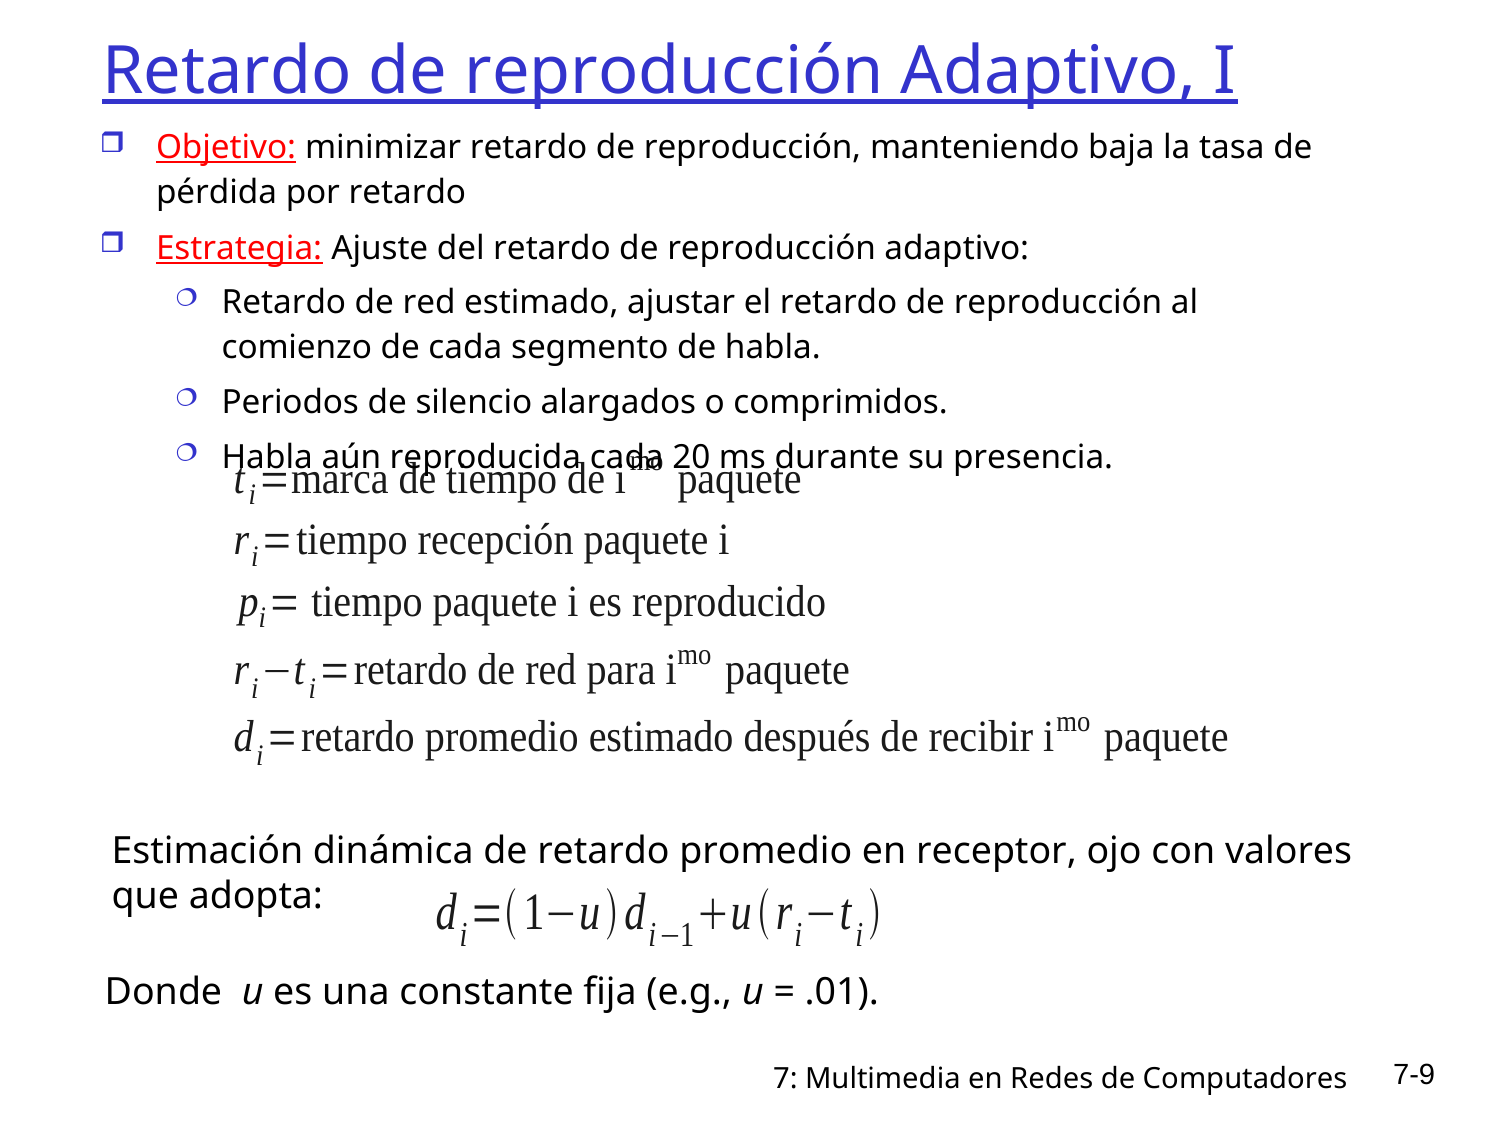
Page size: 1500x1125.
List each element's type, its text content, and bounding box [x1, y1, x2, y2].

chart [546, 452, 556, 466]
text_box Estimación dinámica de retardo promedio en receptor, ojo con valores que adopta: [96, 818, 1379, 924]
text_box Donde u es una constante fija (e.g., u = .01). [89, 959, 894, 1020]
chart [481, 452, 491, 466]
chart [271, 452, 281, 466]
chart [425, 883, 896, 954]
chart [696, 446, 705, 466]
chart [227, 445, 239, 454]
title Retardo de reproducción Adaptivo, I [87, 0, 1363, 140]
chart [779, 452, 789, 466]
chart [629, 452, 639, 466]
list Objetivo: minimizar retardo de reproducción, manteniendo baja la tasa de pérdida por retardo Estrategia: Ajuste del retardo de reproducción adaptivo: Retardo de red estimado, ajustar el retardo de reproducción al comienzo de cada segmento de habla. Periodos de silencio alargados o comprimidos. Habla aún reproducida cada 20 ms durante su presencia. [85, 115, 1361, 445]
chart [223, 445, 1247, 772]
